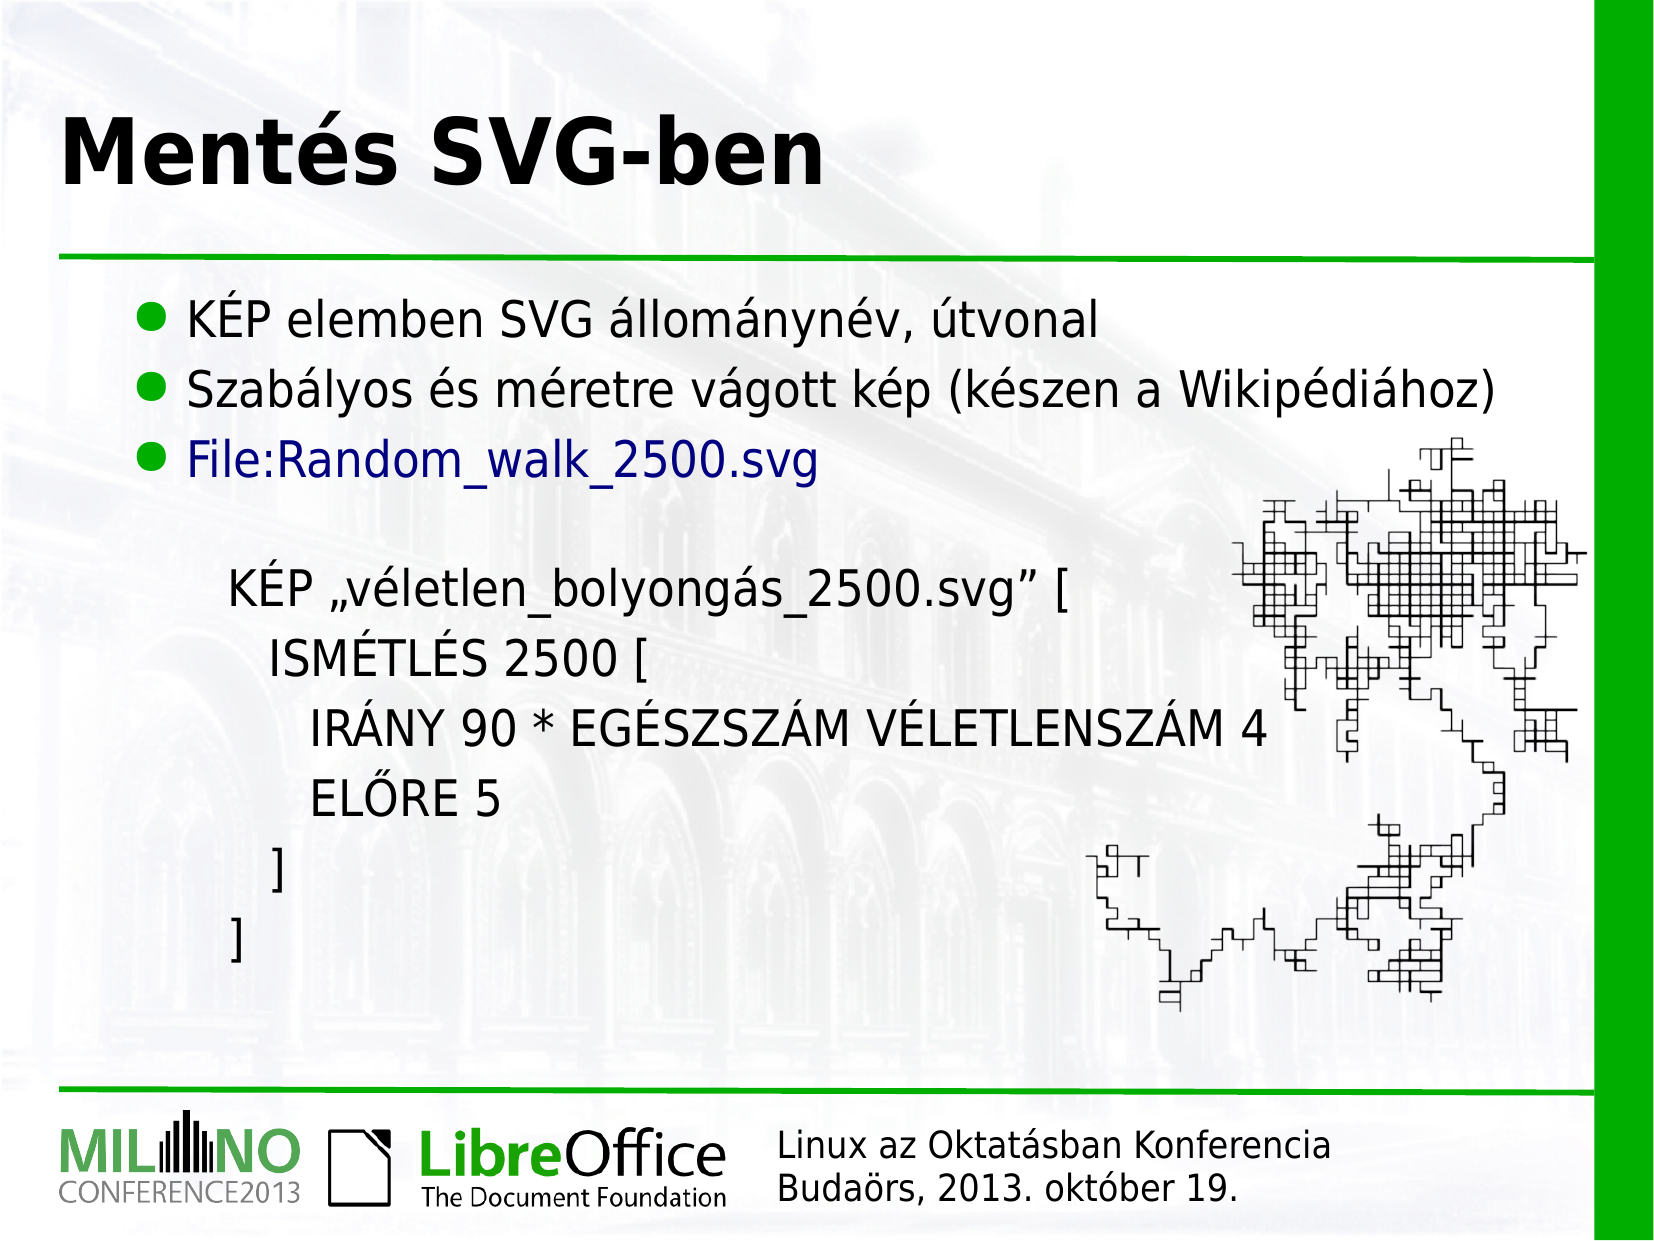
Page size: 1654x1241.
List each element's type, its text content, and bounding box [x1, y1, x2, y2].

list KÉP elemben SVG állománynév, útvonal Szabályos és méretre vágott kép (készen a Wikipédiához) File:Random_walk_2500.svg KÉP „véletlen_bolyongás_2500.svg” [ ISMÉTLÉS 2500 [ IRÁNY 90 * EGÉSZSZÁM VÉLETLENSZÁM 4 ELŐRE 5 ] ] [35, 290, 1524, 1010]
title Mentés SVG-ben [59, 49, 1548, 257]
picture [1, 0, 1594, 1241]
